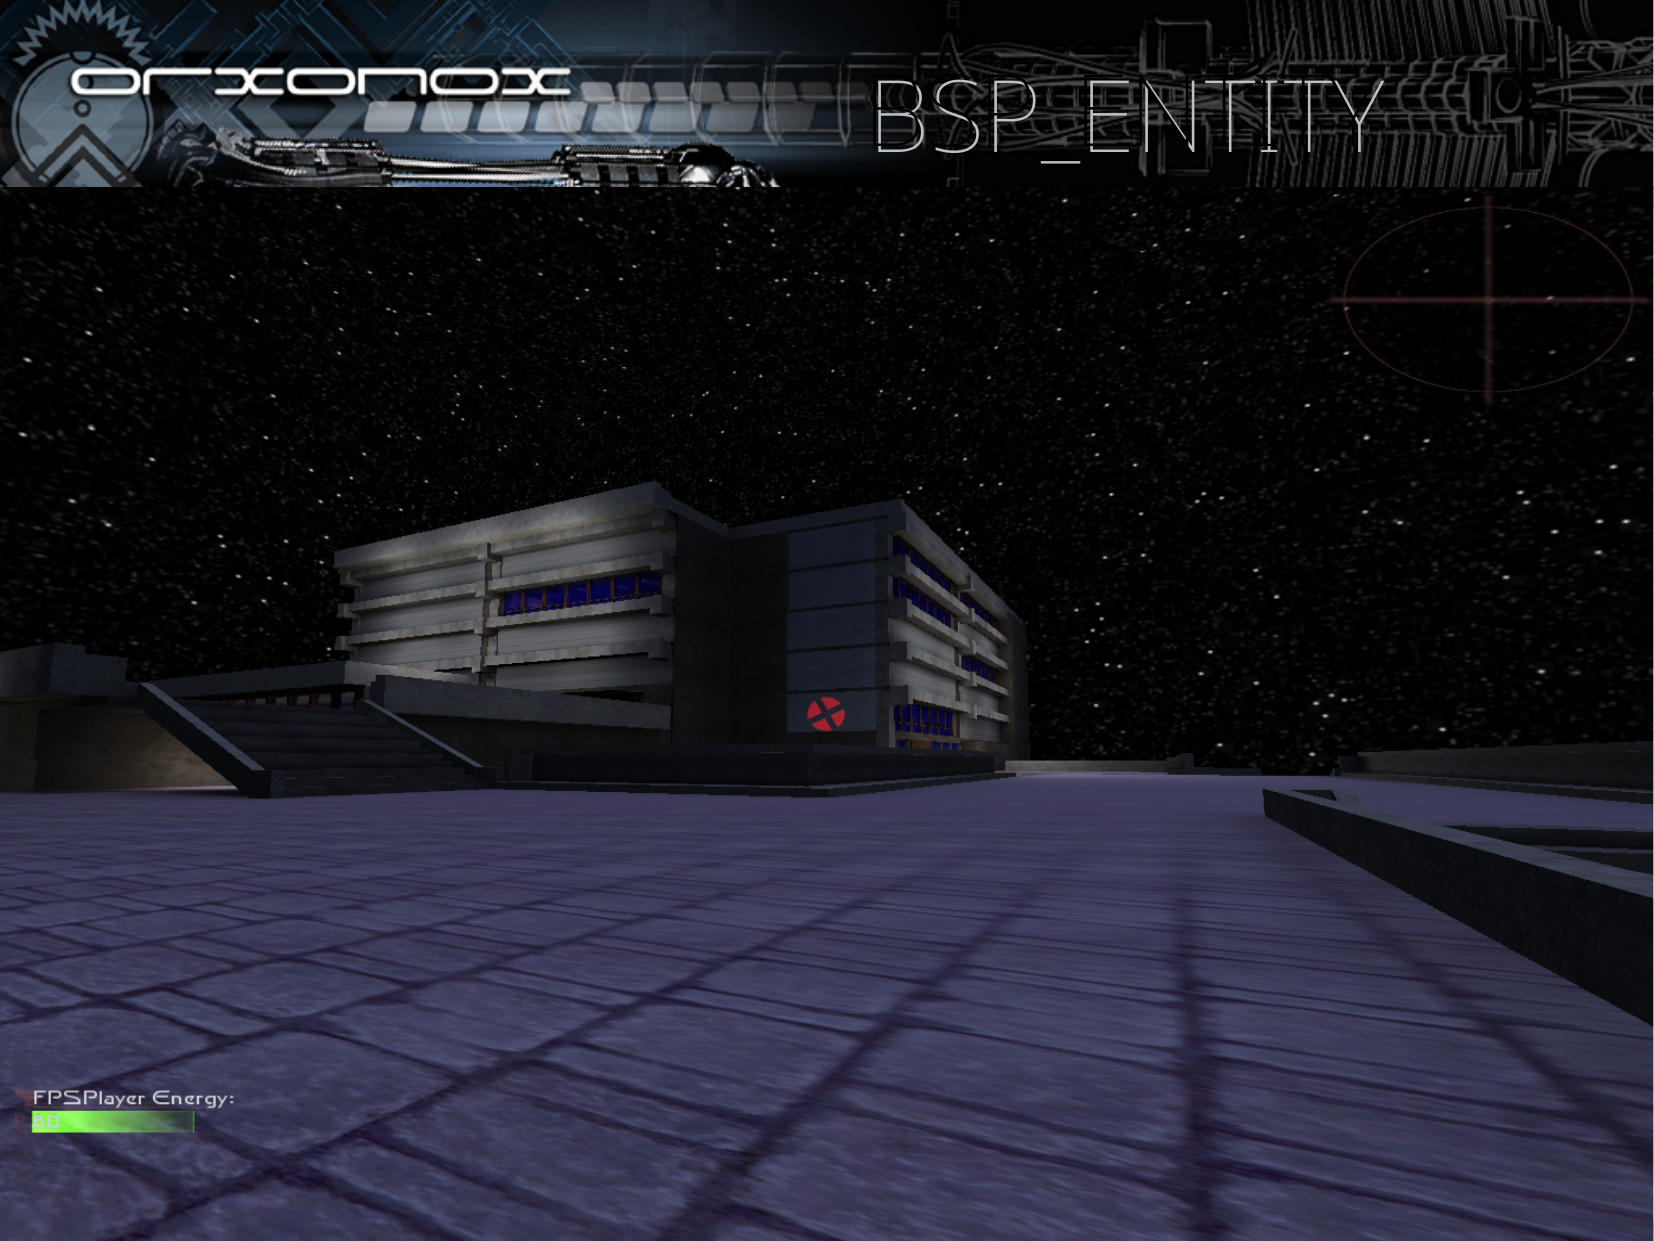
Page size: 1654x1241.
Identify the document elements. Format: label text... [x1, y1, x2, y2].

text_box BSP_ENTITY [813, 32, 1389, 172]
picture [0, 0, 1654, 1241]
